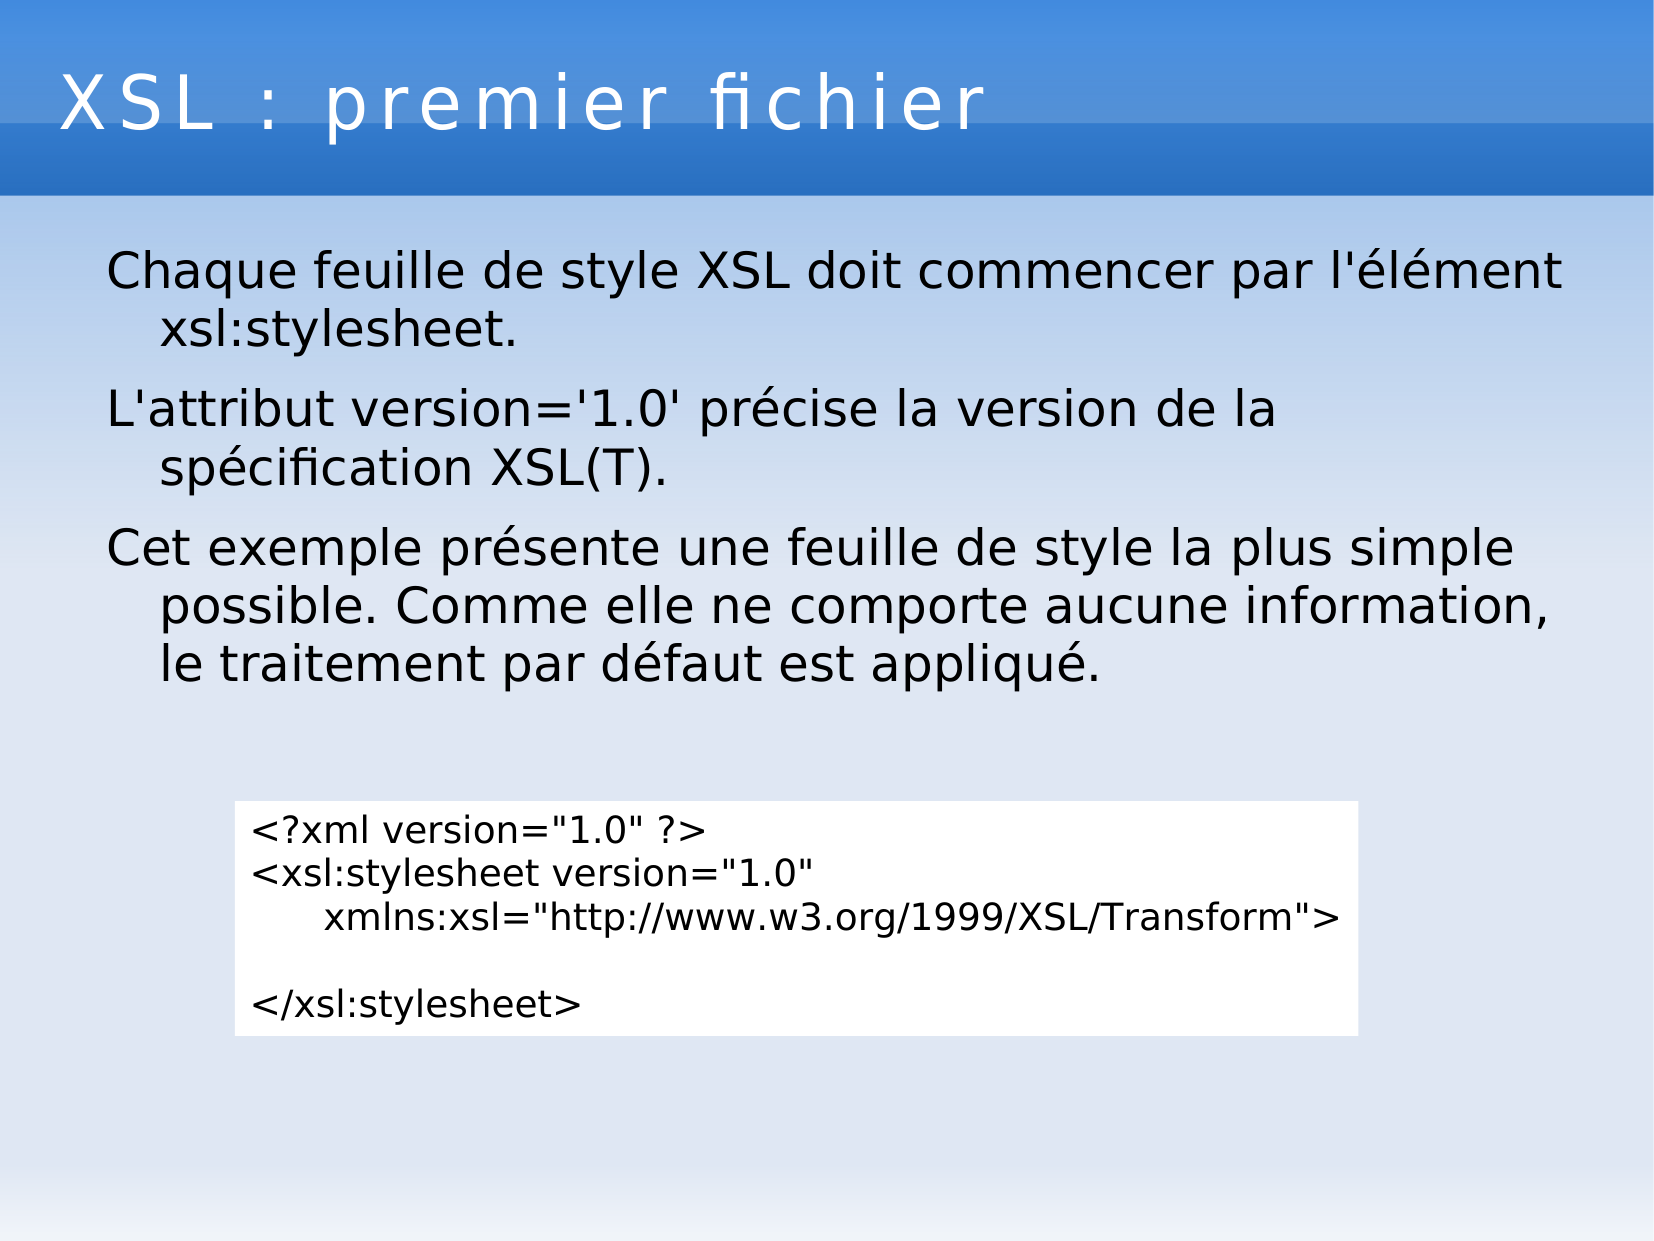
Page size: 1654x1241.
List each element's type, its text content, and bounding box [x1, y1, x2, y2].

title XSL : premier fichier [59, 29, 1270, 178]
list Chaque feuille de style XSL doit commencer par l'élément xsl:stylesheet. L'attribut version='1.0' précise la version de la spécification XSL(T). Cet exemple présente une feuille de style la plus simple possible. Comme elle ne comporte aucune information, le traitement par défaut est appliqué. [88, 241, 1577, 711]
text_box <?xml version="1.0" ?> <xsl:stylesheet version="1.0" xmlns:xsl="http://www.w3.org/1999/XSL/Transform"> </xsl:stylesheet> [234, 801, 1348, 1036]
picture [0, 0, 1654, 1241]
